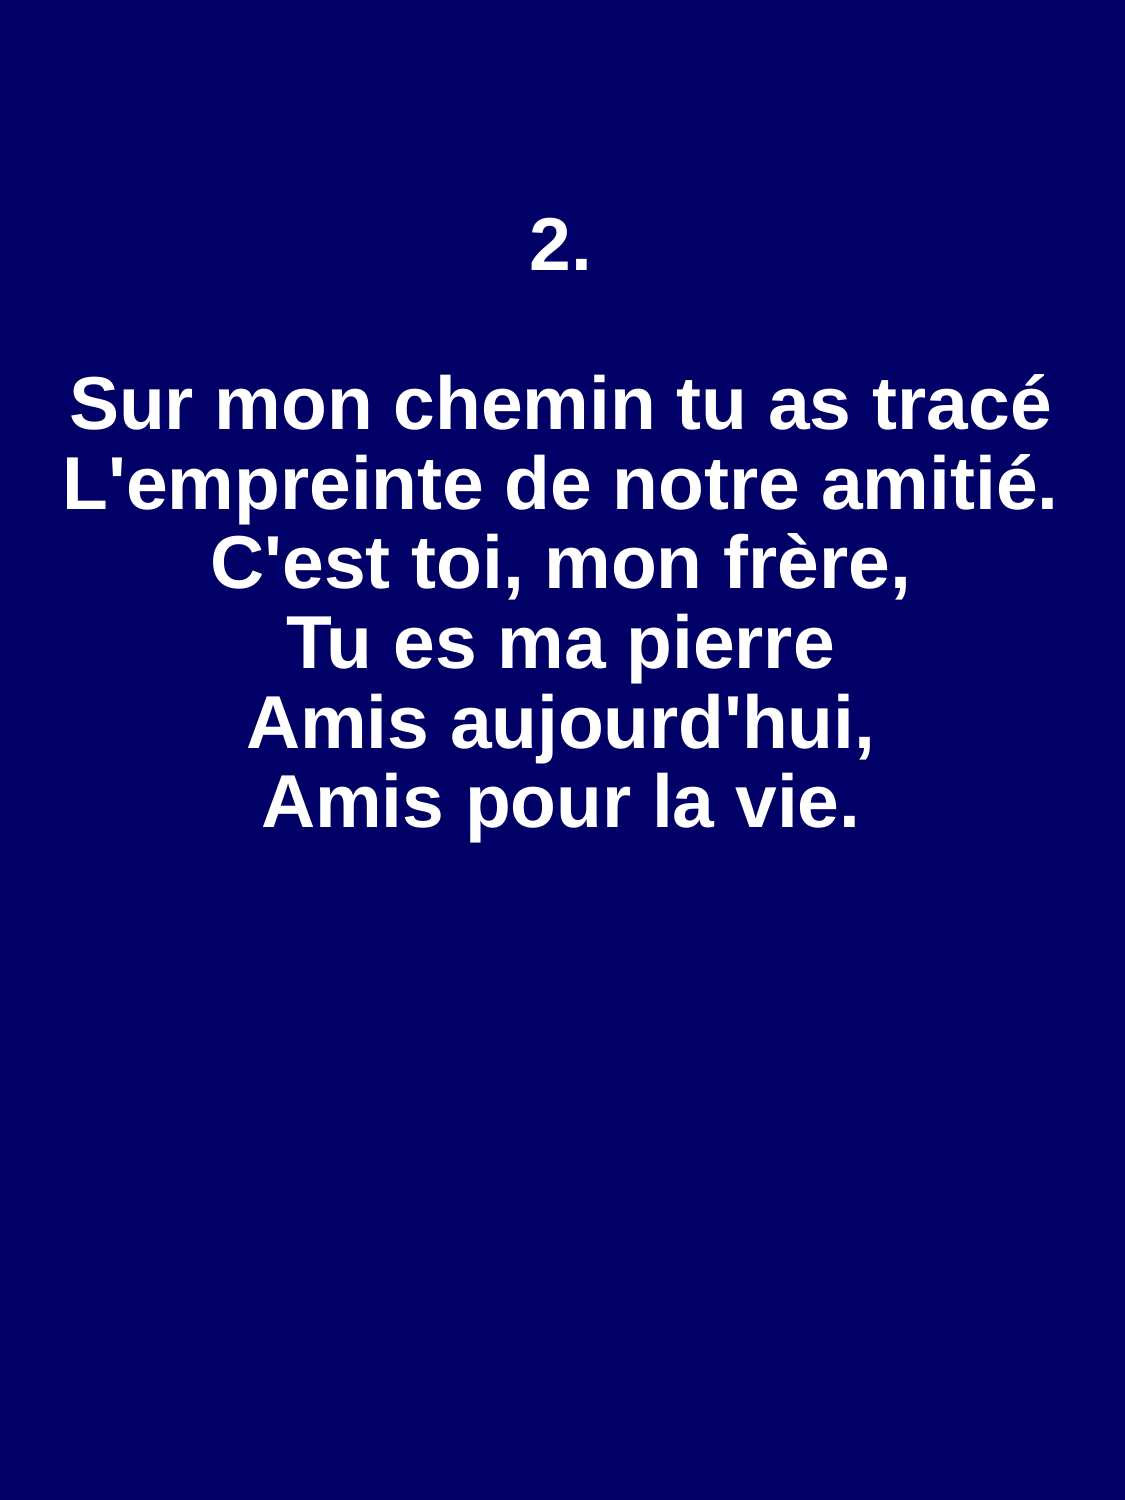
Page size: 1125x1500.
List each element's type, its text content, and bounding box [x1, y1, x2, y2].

text_box 2. Sur mon chemin tu as tracé L'empreinte de notre amitié. C'est toi, mon frère, Tu es ma pierre Amis aujourd'hui, Amis pour la vie. [11, 35, 1110, 1441]
